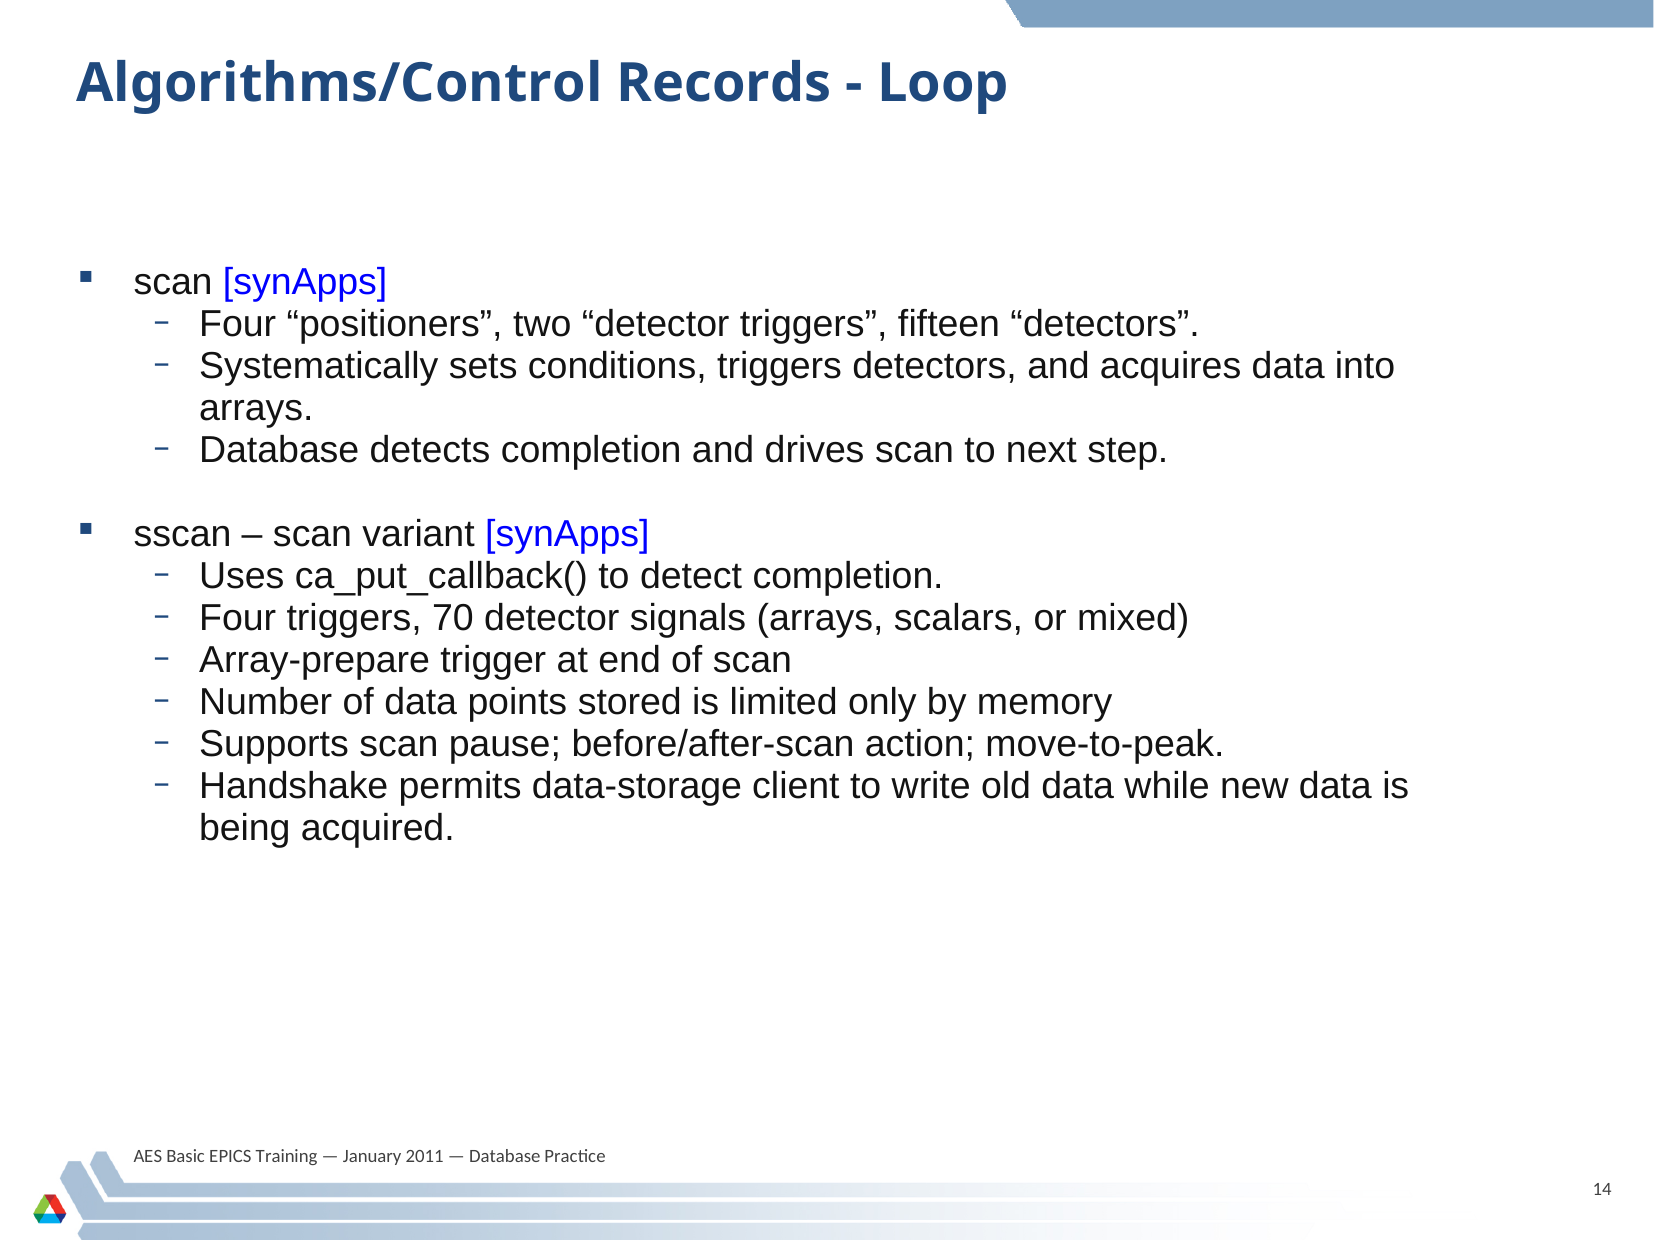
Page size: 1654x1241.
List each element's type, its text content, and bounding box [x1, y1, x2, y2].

title Algorithms/Control Records - Loop [61, 51, 1500, 123]
picture [0, 0, 1654, 29]
list scan [synApps] Four “positioners”, two “detector triggers”, fifteen “detectors”. Systematically sets conditions, triggers detectors, and acquires data into arrays. Database detects completion and drives scan to next step. sscan – scan variant [synApps] Uses ca_put_callback() to detect completion. Four triggers, 70 detector signals (arrays, scalars, or mixed) Array-prepare trigger at end of scan Number of data points stored is limited only by memory Supports scan pause; before/after-scan action; move-to-peak. Handshake permits data-storage client to write old data while new data is being acquired. [62, 253, 1498, 1014]
picture [0, 1143, 1654, 1240]
